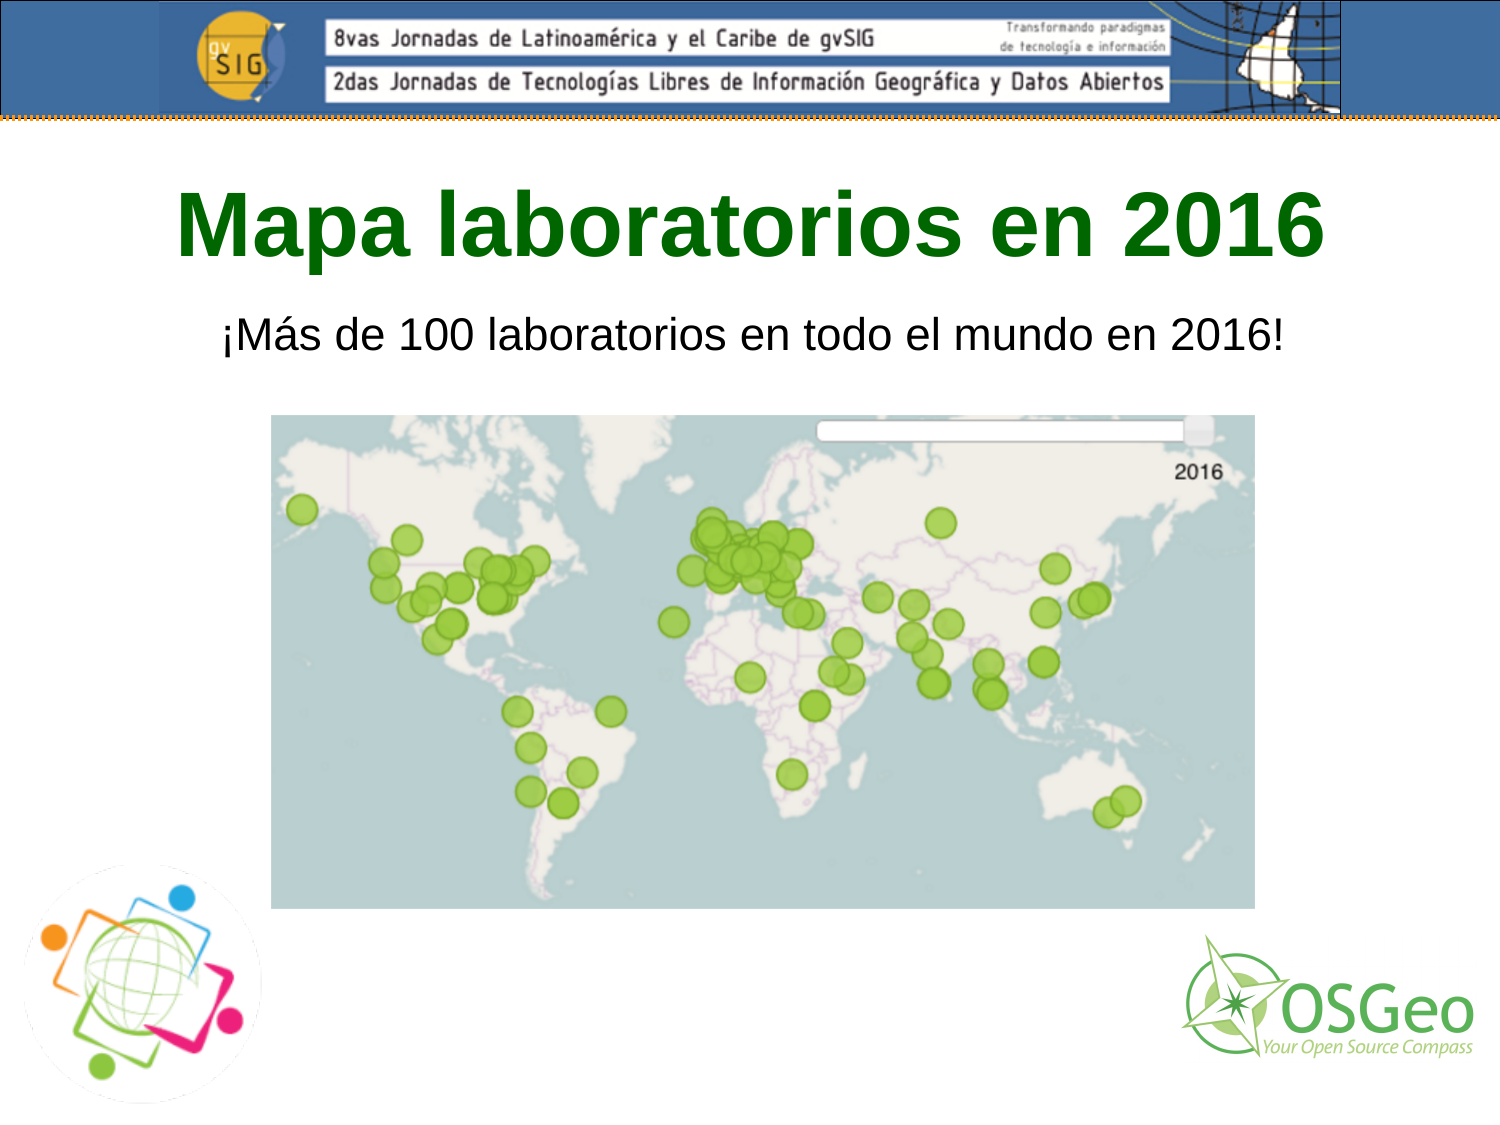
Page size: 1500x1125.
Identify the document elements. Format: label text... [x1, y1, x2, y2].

list ¡Más de 100 laboratorios en todo el mundo en 2016! [177, 296, 1329, 367]
picture [23, 404, 1264, 1105]
title Mapa laboratorios en 2016 [76, 137, 1427, 303]
picture [159, 1, 1340, 113]
picture [1181, 934, 1477, 1063]
